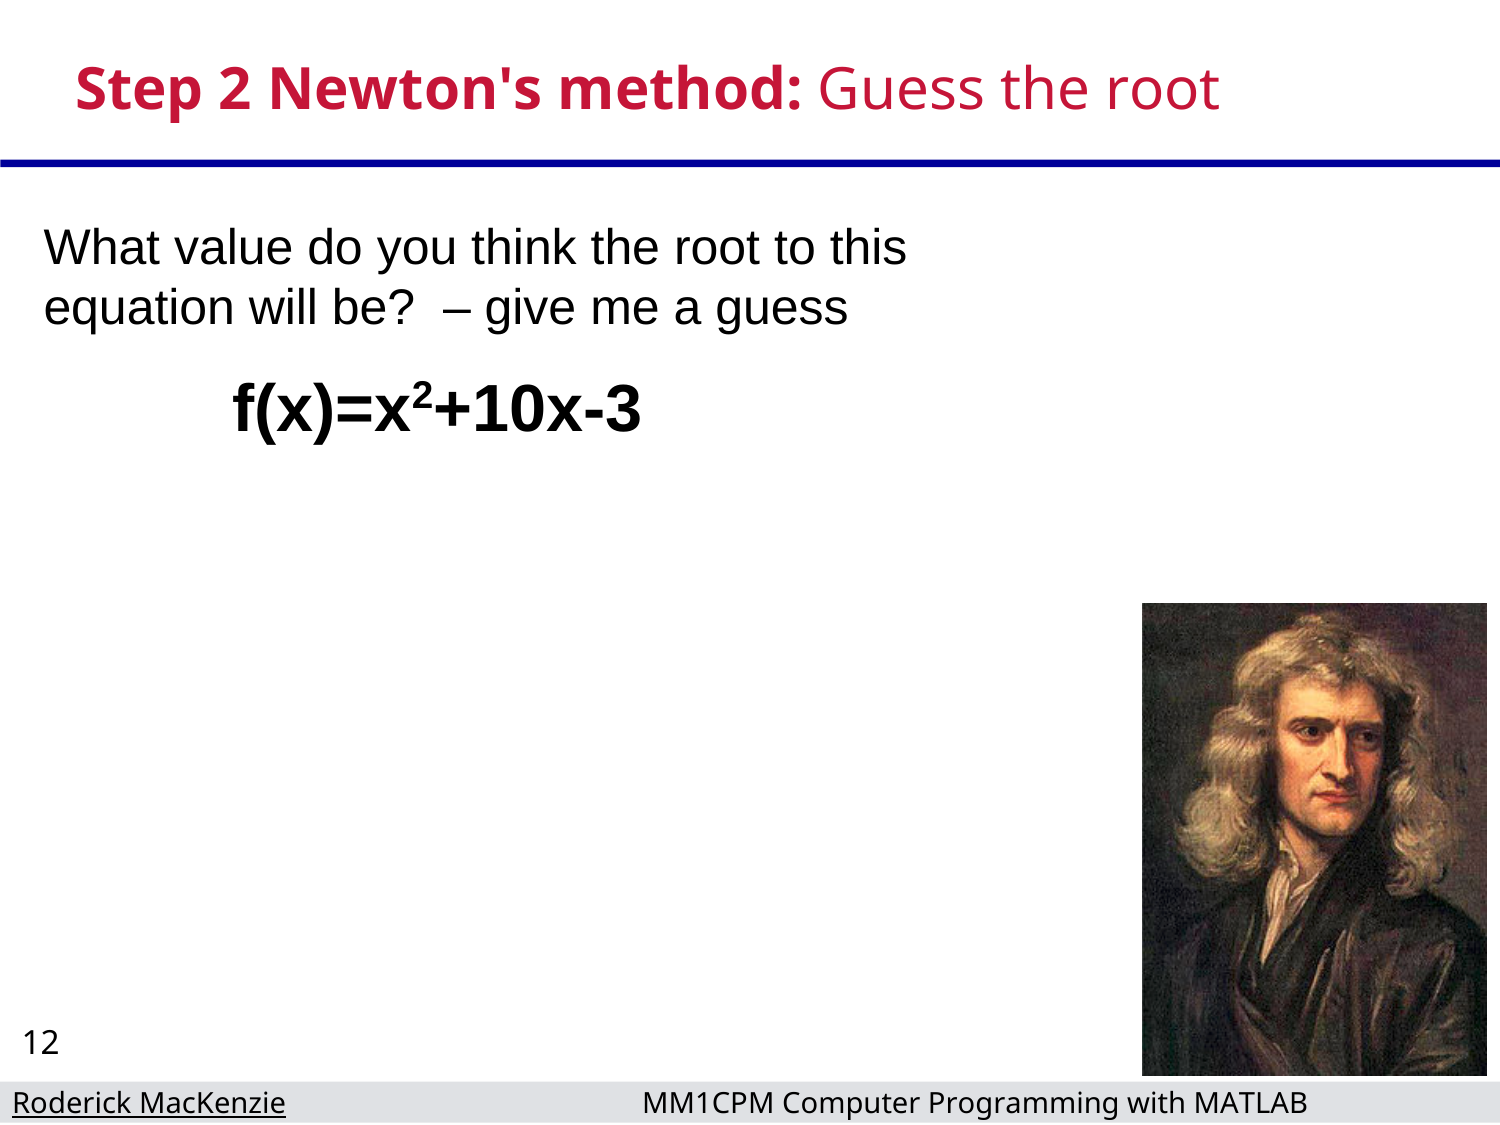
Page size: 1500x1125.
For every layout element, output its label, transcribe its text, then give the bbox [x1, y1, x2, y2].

text_box What value do you think the root to this equation will be? – give me a guess [28, 207, 1084, 343]
text_box <number> [6, 1013, 222, 1084]
picture [1142, 603, 1487, 1076]
text_box f(x)=x2+10x-3 [217, 357, 693, 453]
title Step 2 Newton's method: Guess the root [60, 11, 1452, 163]
